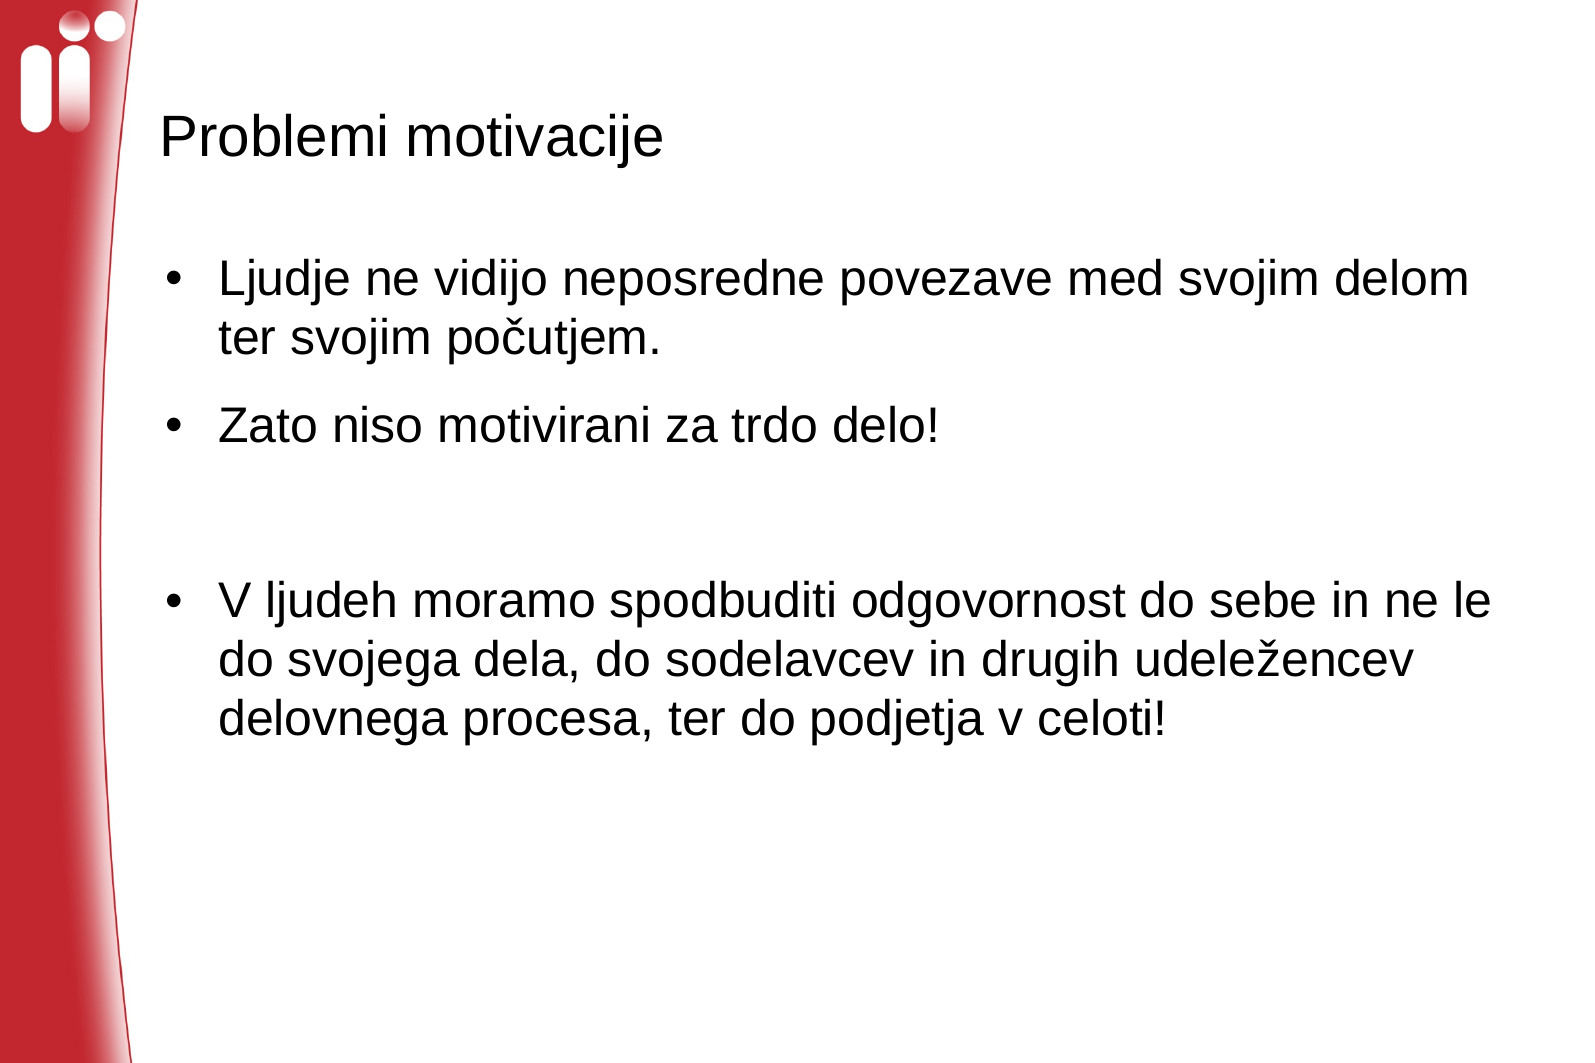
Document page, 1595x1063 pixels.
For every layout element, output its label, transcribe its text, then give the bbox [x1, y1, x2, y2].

title Problemi motivacije [159, 22, 1515, 248]
list Ljudje ne vidijo neposredne povezave med svojim delom ter svojim počutjem. Zato niso motivirani za trdo delo! V ljudeh moramo spodbuditi odgovornost do sebe in ne le do svojega dela, do sodelavcev in drugih udeležencev delovnega procesa, ter do podjetja v celoti! [147, 248, 1515, 1063]
picture [0, 0, 1414, 1063]
